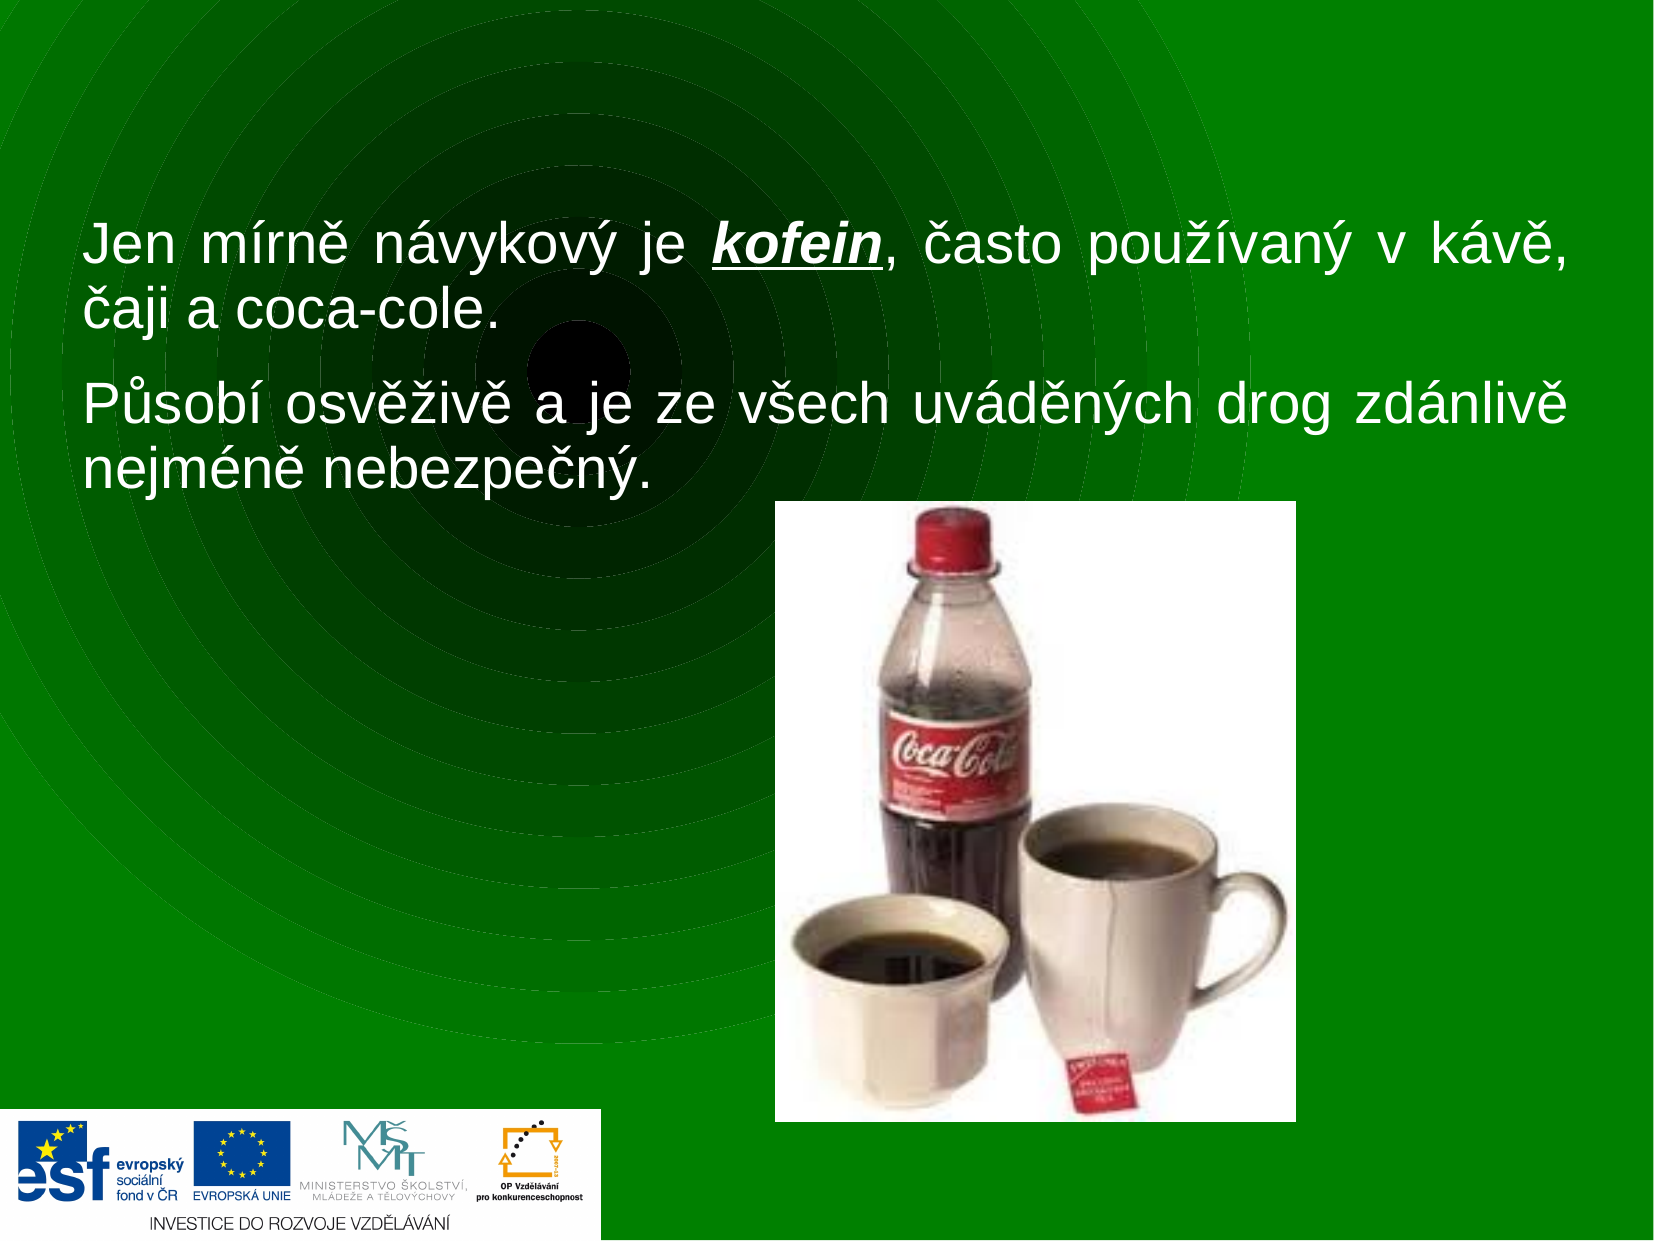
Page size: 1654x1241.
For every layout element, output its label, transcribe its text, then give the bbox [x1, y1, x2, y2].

list Jen mírně návykový je kofein, často používaný v kávě, čaji a coca-cole. Působí osvěživě a je ze všech uváděných drog zdánlivě nejméně nebezpečný. [82, 210, 1571, 1030]
picture [0, 1109, 601, 1241]
picture [775, 501, 1296, 1122]
